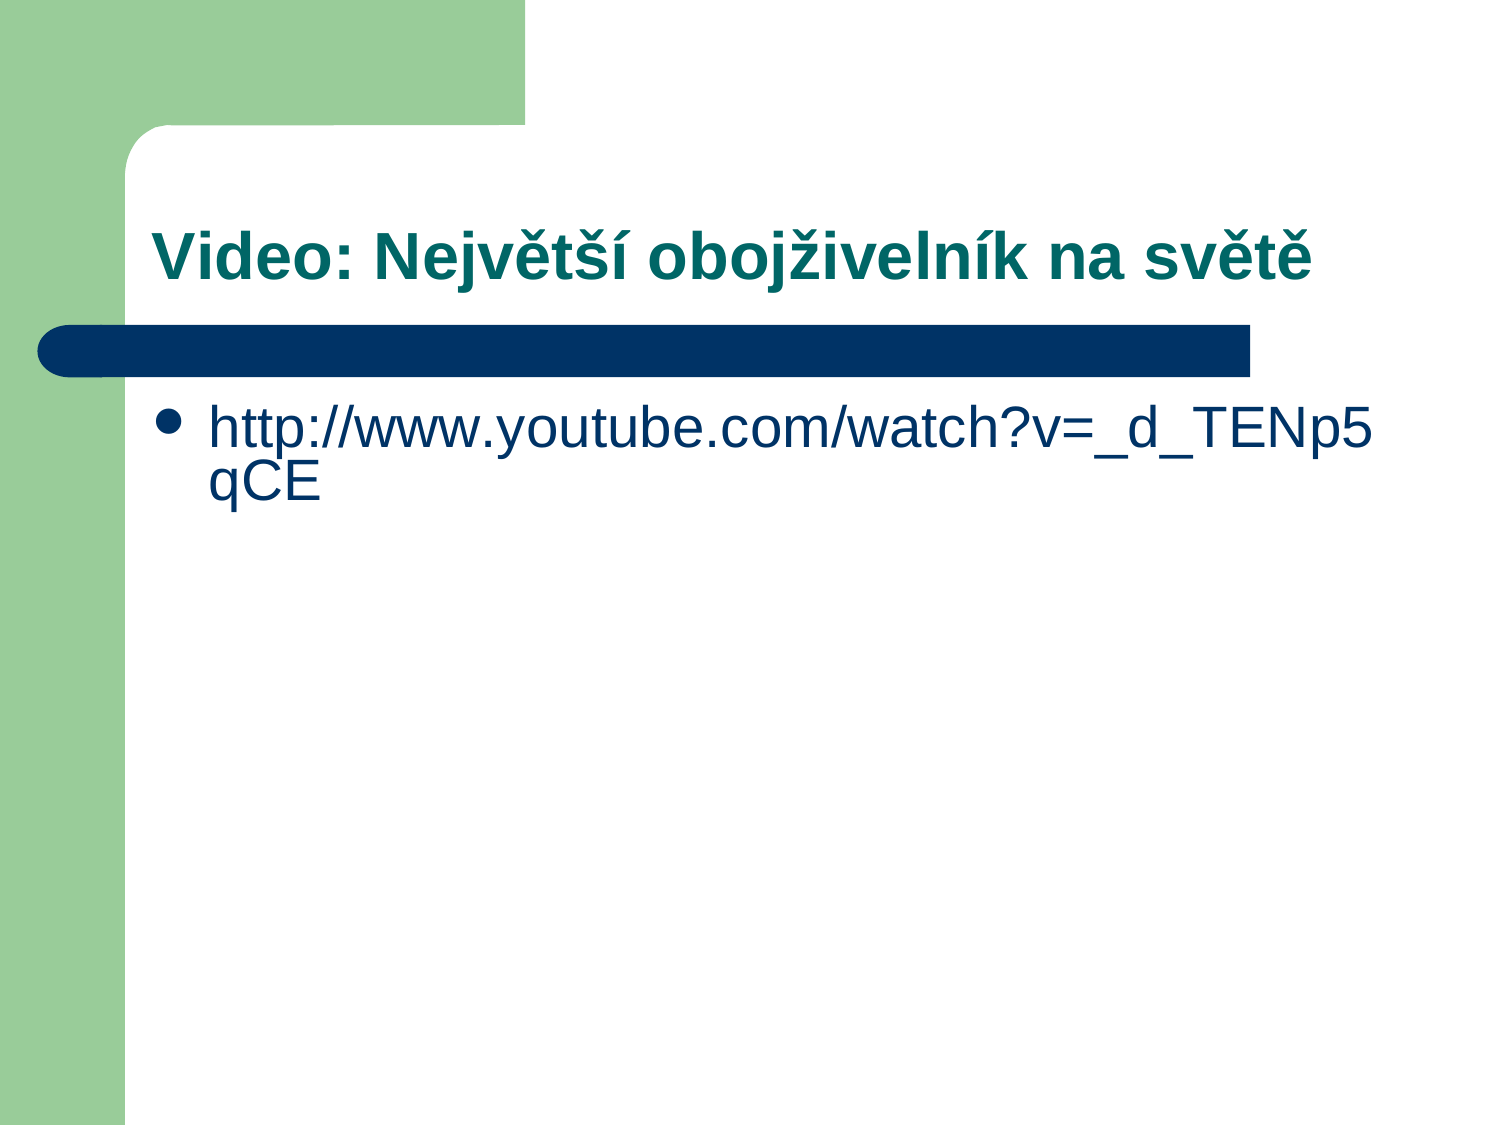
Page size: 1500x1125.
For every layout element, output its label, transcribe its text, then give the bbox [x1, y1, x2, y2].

title Video: Největší obojživelník na světě [136, 136, 1414, 301]
list http://www.youtube.com/watch?v=_d_TENp5qCE [137, 387, 1400, 999]
